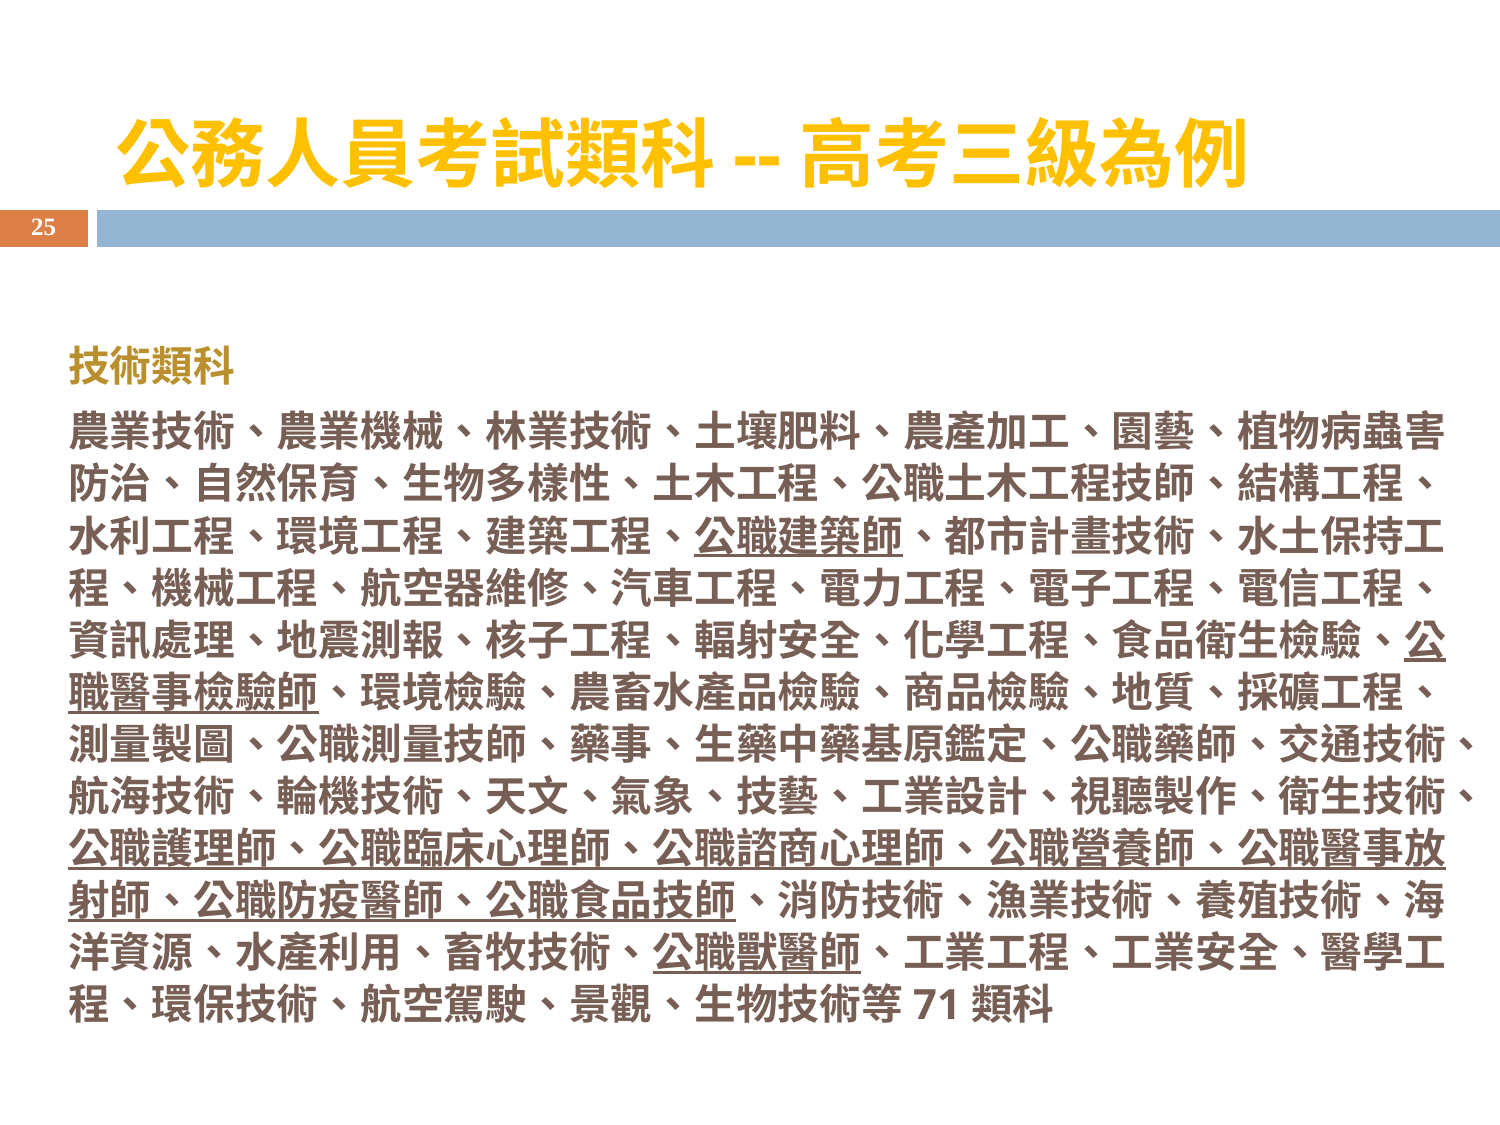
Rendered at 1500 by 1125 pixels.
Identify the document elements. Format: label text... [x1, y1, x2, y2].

text_box 24 [0, 208, 88, 249]
title 公務人員考試類科--高考三級為例 [100, 54, 1365, 248]
text_box 技術類科 農業技術、農業機械、林業技術、土壤肥料、農產加工、園藝、植物病蟲害防治、自然保育、生物多樣性、土木工程、公職土木工程技師、結構工程、水利工程、環境工程、建築工程、公職建築師、都市計畫技術、水土保持工程、機械工程、航空器維修、汽車工程、電力工程、電子工程、電信工程、資訊處理、地震測報、核子工程、輻射安全、化學工程、食品衛生檢驗、公職醫事檢驗師、環境檢驗、農畜水產品檢驗、商品檢驗、地質、採礦工程、測量製圖、公職測量技師、藥事、生藥中藥基原鑑定、公職藥師、交通技術、航海技術、輪機技術、天文、氣象、技藝、工業設計、視聽製作、衛生技術、公職護理師、公職臨床心理師、公職諮商心理師、公職營養師、公職醫事放射師、公職防疫醫師、公職食品技師、消防技術、漁業技術、養殖技術、海洋資源、水產利用、畜牧技術、公職獸醫師、工業工程、工業安全、醫學工程、環保技術、航空駕駛、景觀、生物技術等71類科 [53, 346, 1500, 1125]
